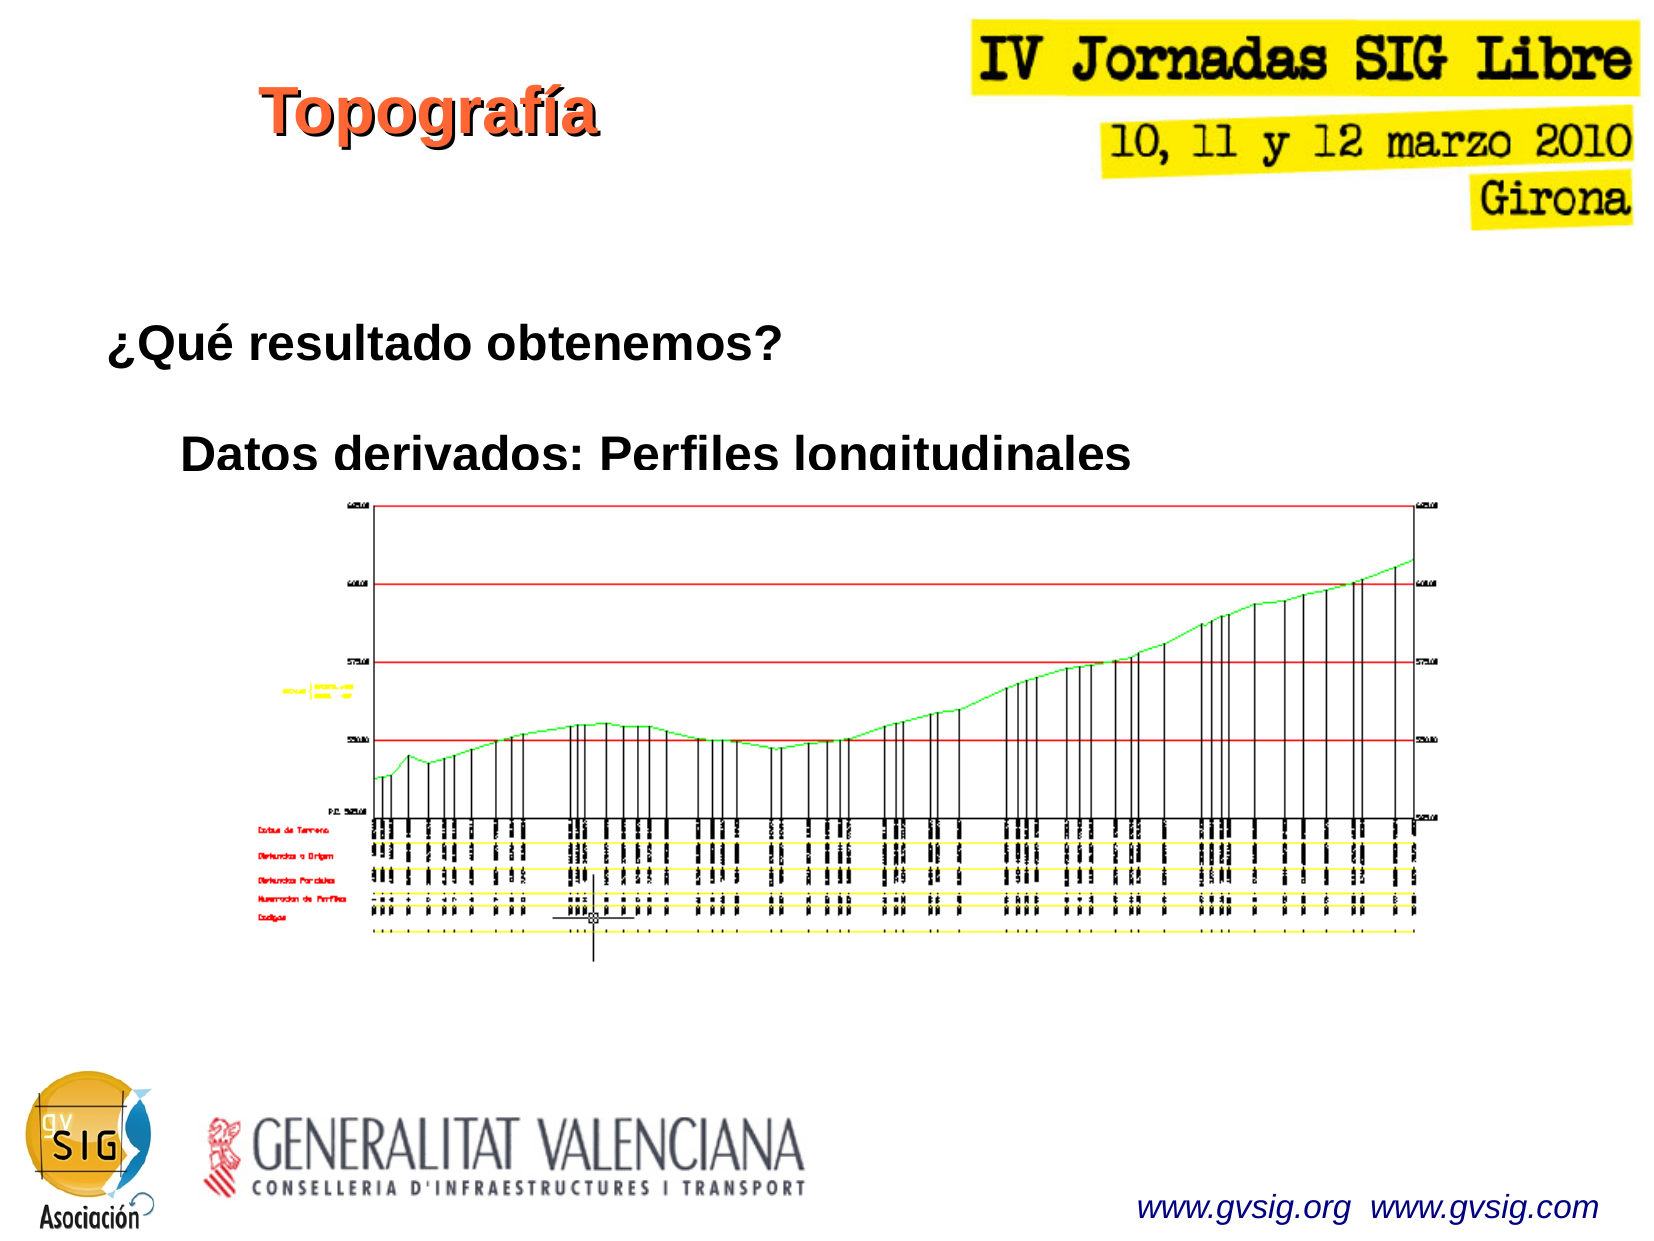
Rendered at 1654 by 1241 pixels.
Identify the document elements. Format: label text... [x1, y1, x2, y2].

picture [197, 470, 1608, 1204]
picture [0, 1062, 178, 1241]
title Topografía [0, 14, 857, 207]
text_box ¿Qué resultado obtenemos? Datos derivados: Perfiles longitudinales [106, 315, 1595, 716]
picture [956, 0, 1654, 276]
